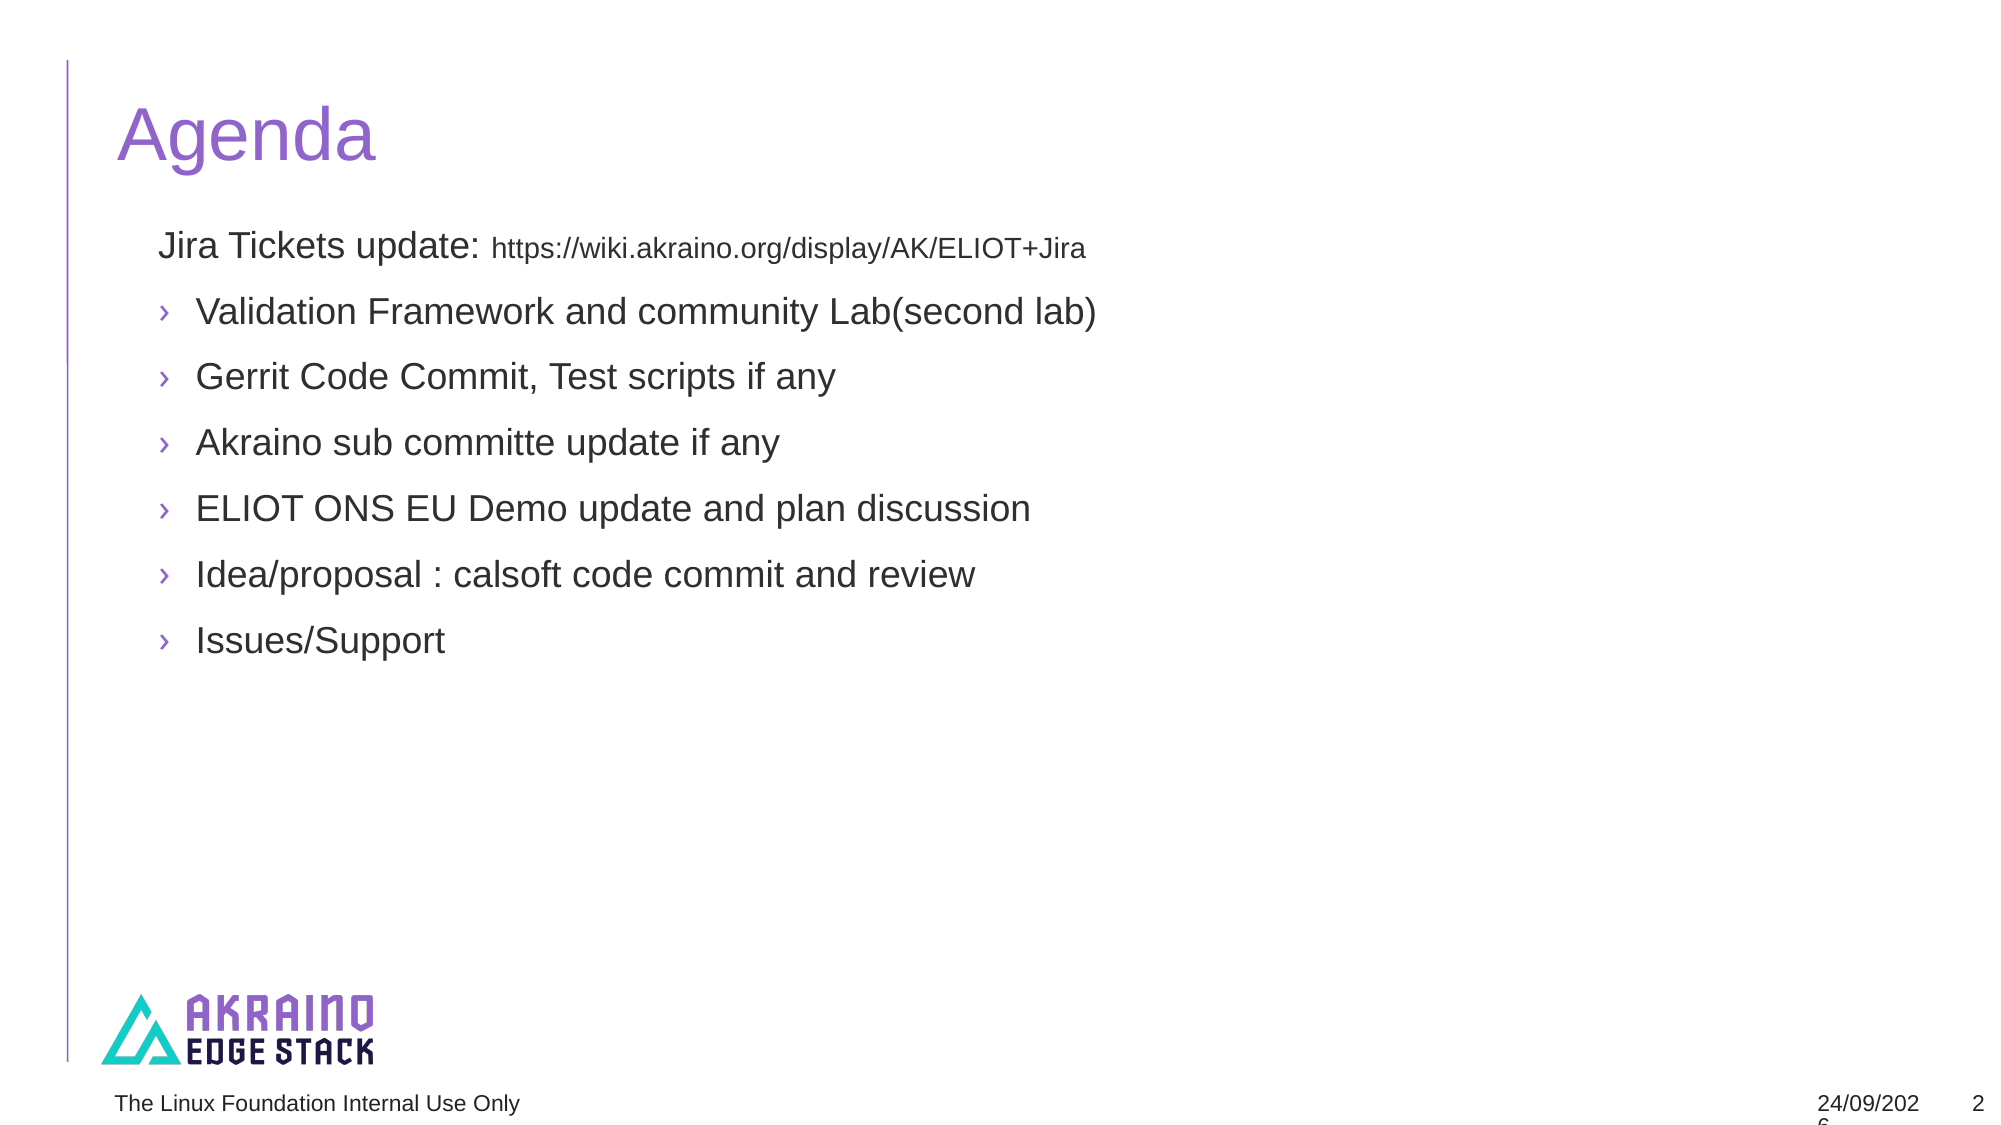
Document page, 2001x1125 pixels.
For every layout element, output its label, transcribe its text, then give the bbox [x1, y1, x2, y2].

picture [101, 994, 373, 1065]
text_box Agenda [102, 59, 1896, 213]
text_box 09/10/2019 [1802, 1080, 1938, 1125]
text_box Jira Tickets update: https://wiki.akraino.org/display/AK/ELIOT+Jira Validation Framework and community Lab(second lab) Gerrit Code Commit, Test scripts if any Akraino sub committe update if any ELIOT ONS EU Demo update and plan discussion Idea/proposal : calsoft code commit and review Issues/Support [143, 213, 1940, 973]
text_box <number> [1939, 1080, 2000, 1125]
text_box The Linux Foundation Internal Use Only [99, 1080, 652, 1125]
